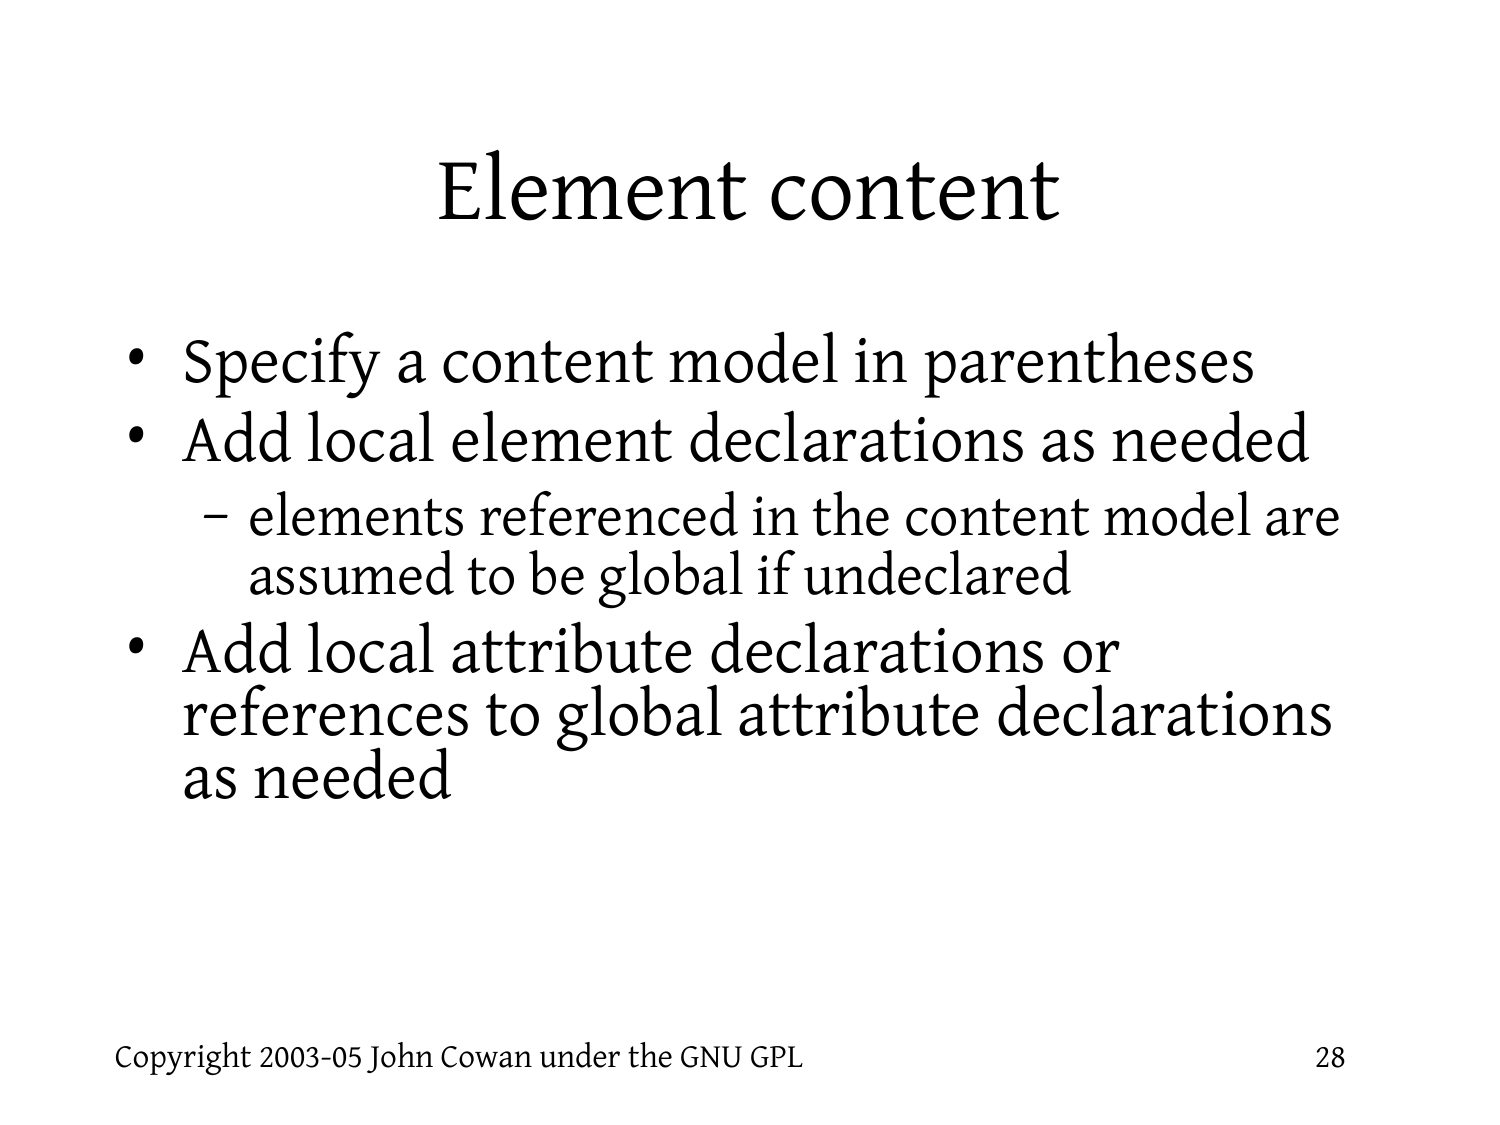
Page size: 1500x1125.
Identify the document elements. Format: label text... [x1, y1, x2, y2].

title Element content [112, 99, 1388, 288]
list Specify a content model in parentheses Add local element declarations as needed elements referenced in the content model are assumed to be global if undeclared Add local attribute declarations or references to global attribute declarations as needed [112, 324, 1388, 1029]
